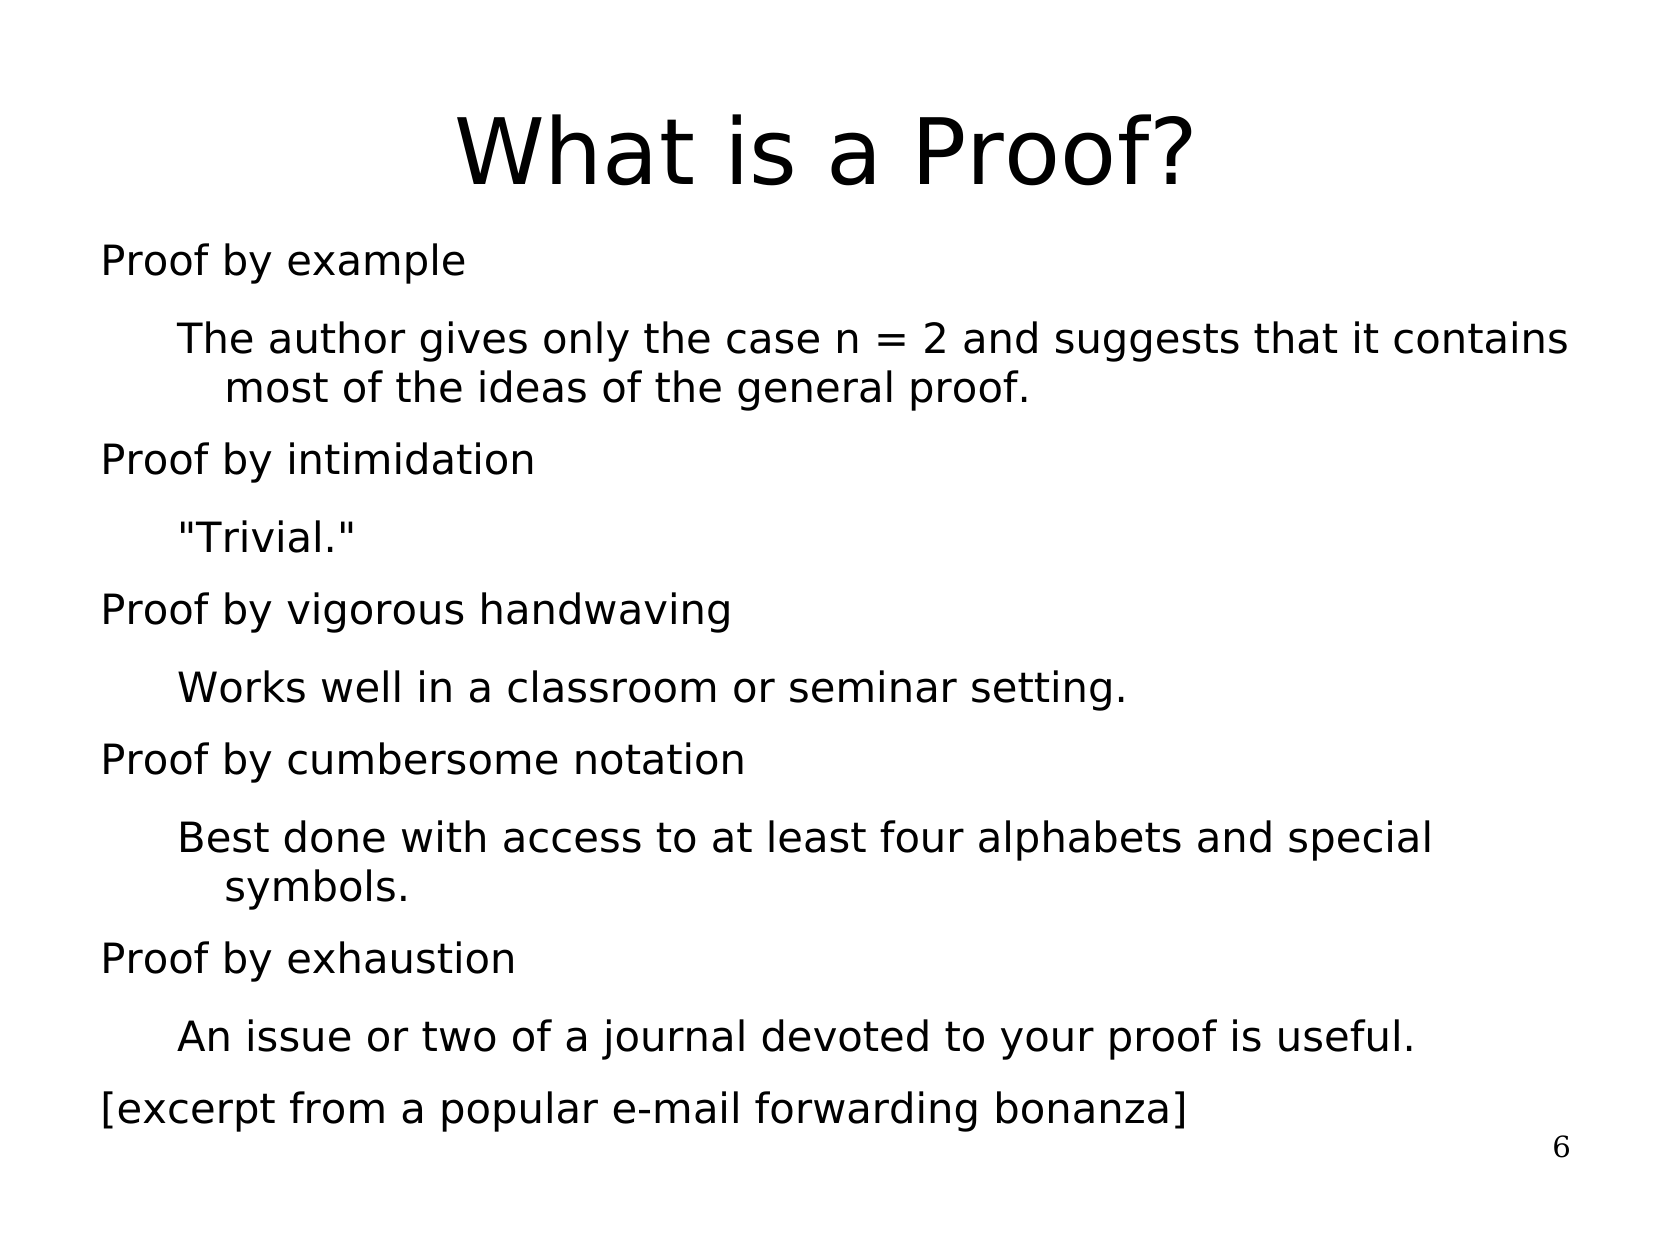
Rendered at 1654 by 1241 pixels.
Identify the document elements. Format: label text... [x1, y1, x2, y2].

list Proof by example The author gives only the case n = 2 and suggests that it contains most of the ideas of the general proof. Proof by intimidation "Trivial." Proof by vigorous handwaving Works well in a classroom or seminar setting. Proof by cumbersome notation Best done with access to at least four alphabets and special symbols. Proof by exhaustion An issue or two of a journal devoted to your proof is useful. [excerpt from a popular e-mail forwarding bonanza] [82, 237, 1571, 1134]
title What is a Proof? [82, 49, 1571, 237]
